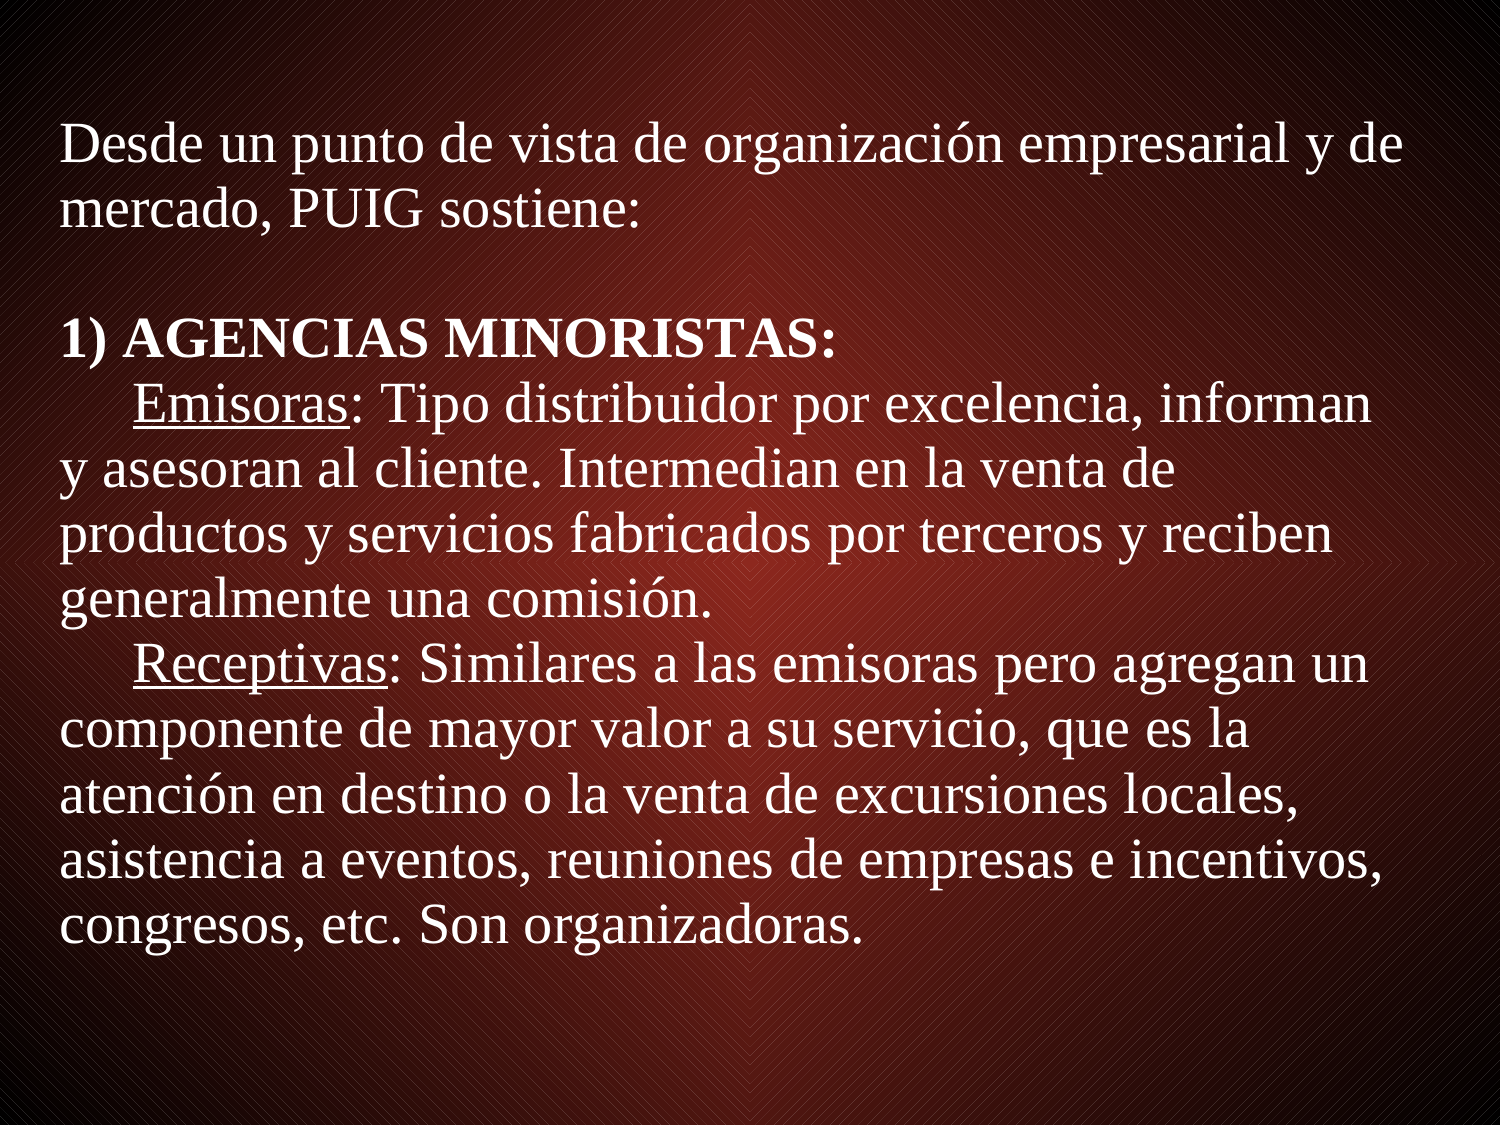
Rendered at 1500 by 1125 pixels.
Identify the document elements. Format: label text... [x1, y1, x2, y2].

text_box Desde un punto de vista de organización empresarial y de mercado, PUIG sostiene: 1) AGENCIAS MINORISTAS: Emisoras: Tipo distribuidor por excelencia, informan y asesoran al cliente. Intermedian en la venta de productos y servicios fabricados por terceros y reciben generalmente una comisión. Receptivas: Similares a las emisoras pero agregan un componente de mayor valor a su servicio, que es la atención en destino o la venta de excursiones locales, asistencia a eventos, reuniones de empresas e incentivos, congresos, etc. Son organizadoras. [59, 23, 1410, 1039]
